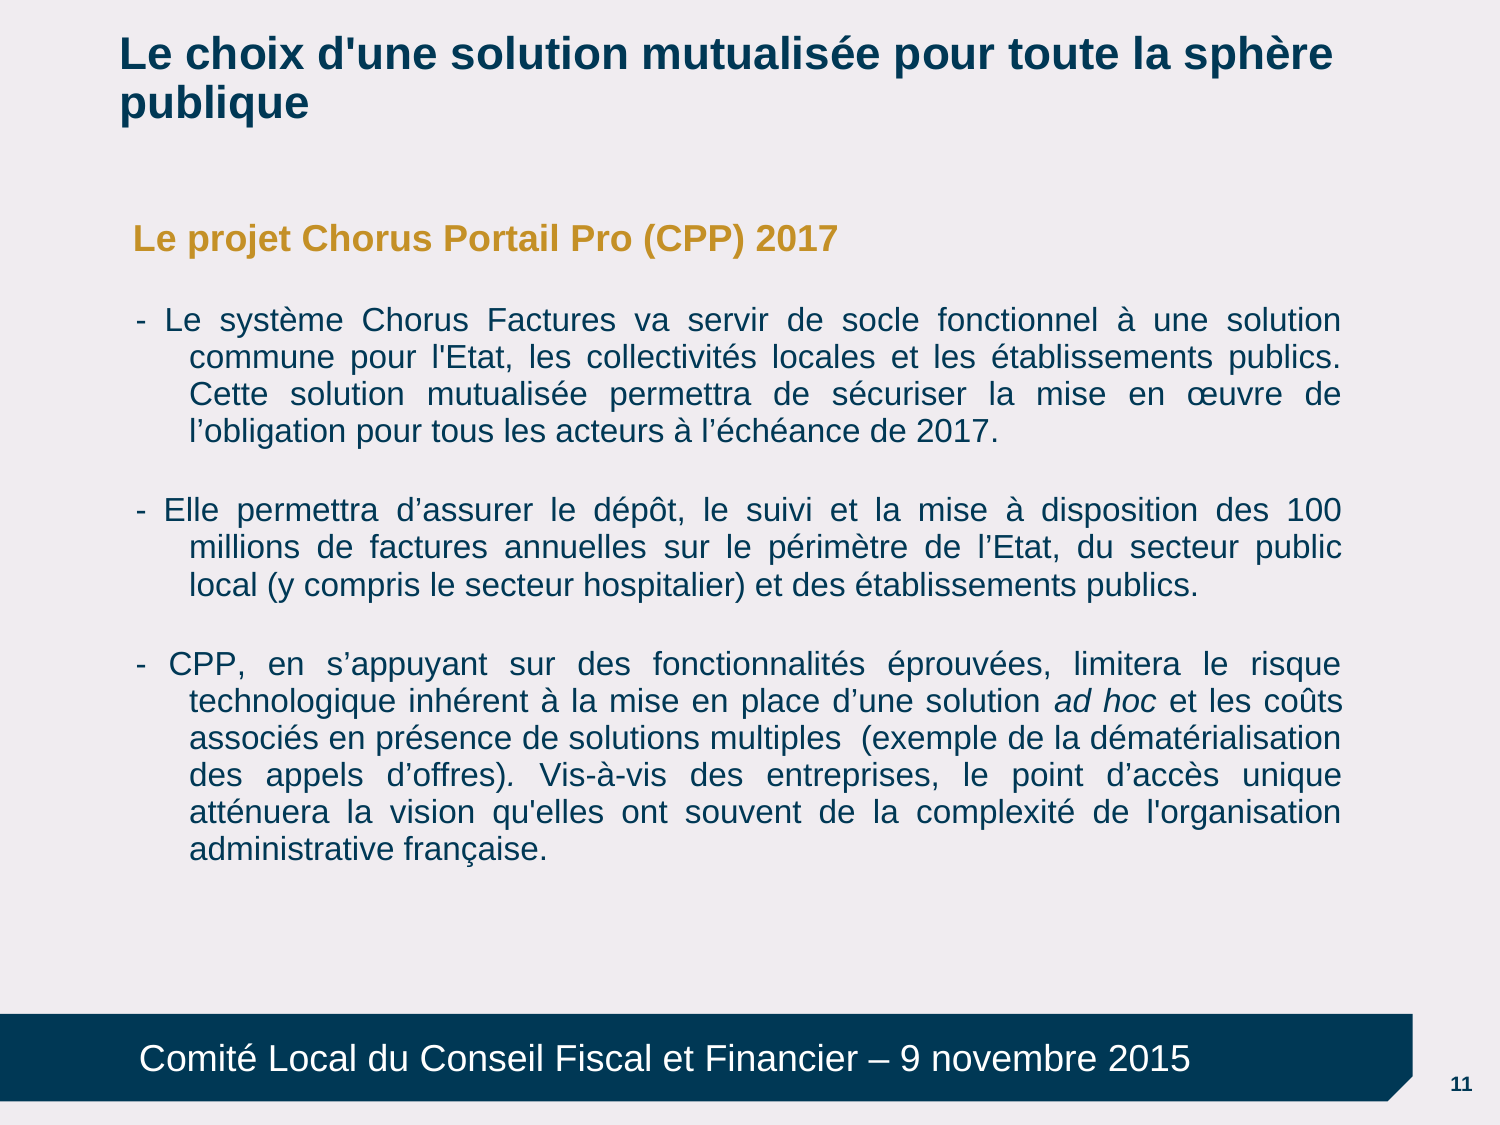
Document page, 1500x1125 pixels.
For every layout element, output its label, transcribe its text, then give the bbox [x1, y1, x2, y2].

list [102, 88, 1418, 1125]
text_box Le projet Chorus Portail Pro (CPP) 2017 - Le système Chorus Factures va servir de socle fonctionnel à une solution commune pour l'Etat, les collectivités locales et les établissements publics. Cette solution mutualisée permettra de sécuriser la mise en œuvre de l’obligation pour tous les acteurs à l’échéance de 2017. - Elle permettra d’assurer le dépôt, le suivi et la mise à disposition des 100 millions de factures annuelles sur le périmètre de l’Etat, du secteur public local (y compris le secteur hospitalier) et des établissements publics. - CPP, en s’appuyant sur des fonctionnalités éprouvées, limitera le risque technologique inhérent à la mise en place d’une solution ad hoc et les coûts associés en présence de solutions multiples (exemple de la dématérialisation des appels d’offres). Vis-à-vis des entreprises, le point d’accès unique atténuera la vision qu'elles ont souvent de la complexité de l'organisation administrative française. [118, 210, 1359, 959]
title Le choix d'une solution mutualisée pour toute la sphère publique [119, 24, 1435, 136]
